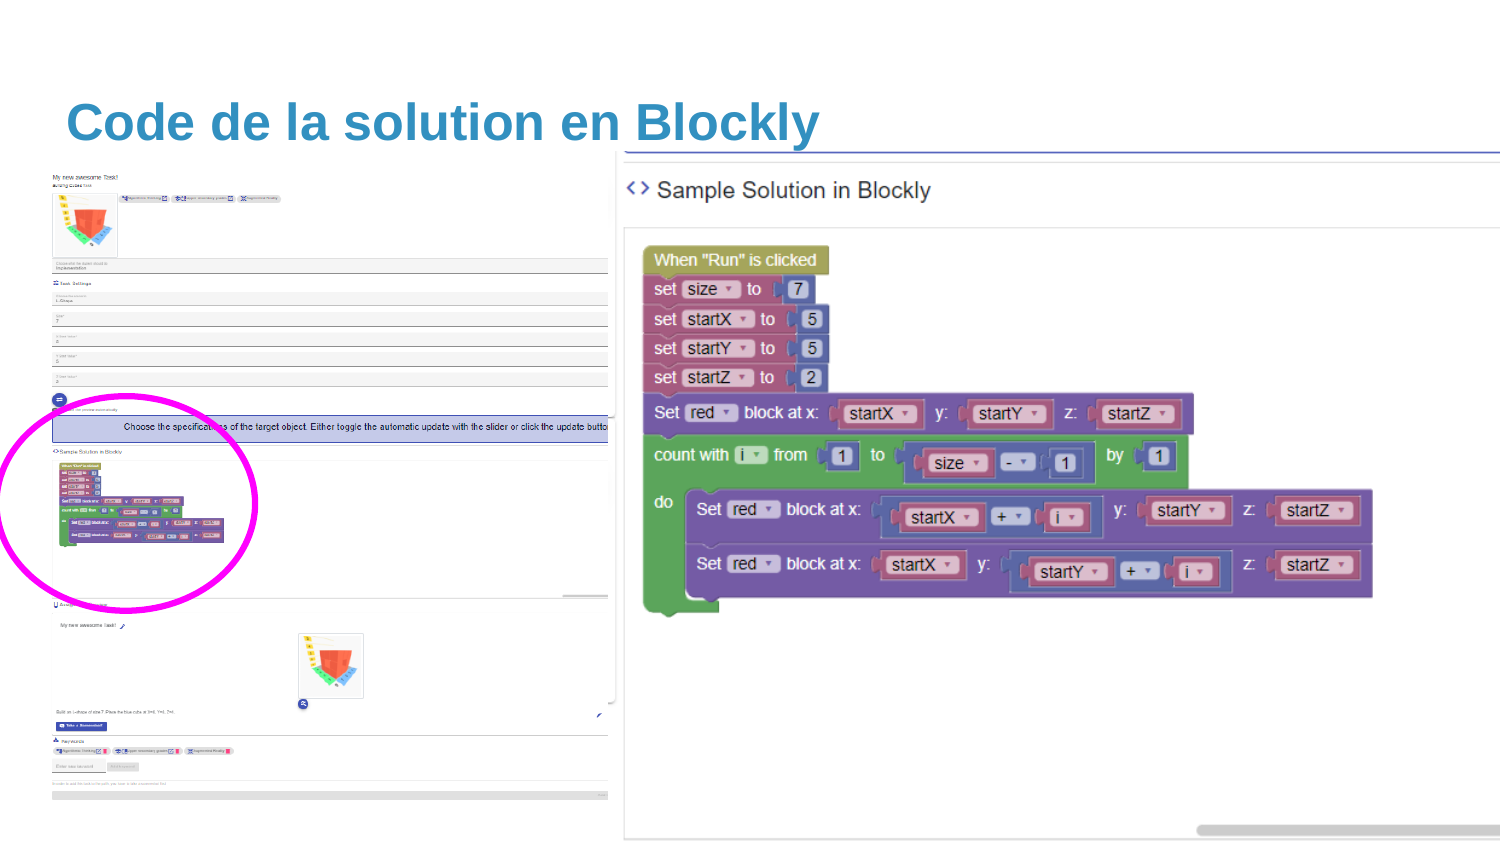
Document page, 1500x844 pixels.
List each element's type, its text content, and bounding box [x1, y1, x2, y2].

picture [51, 151, 1500, 844]
picture [51, 400, 251, 607]
title Code de la solution en Blockly [51, 72, 1449, 167]
